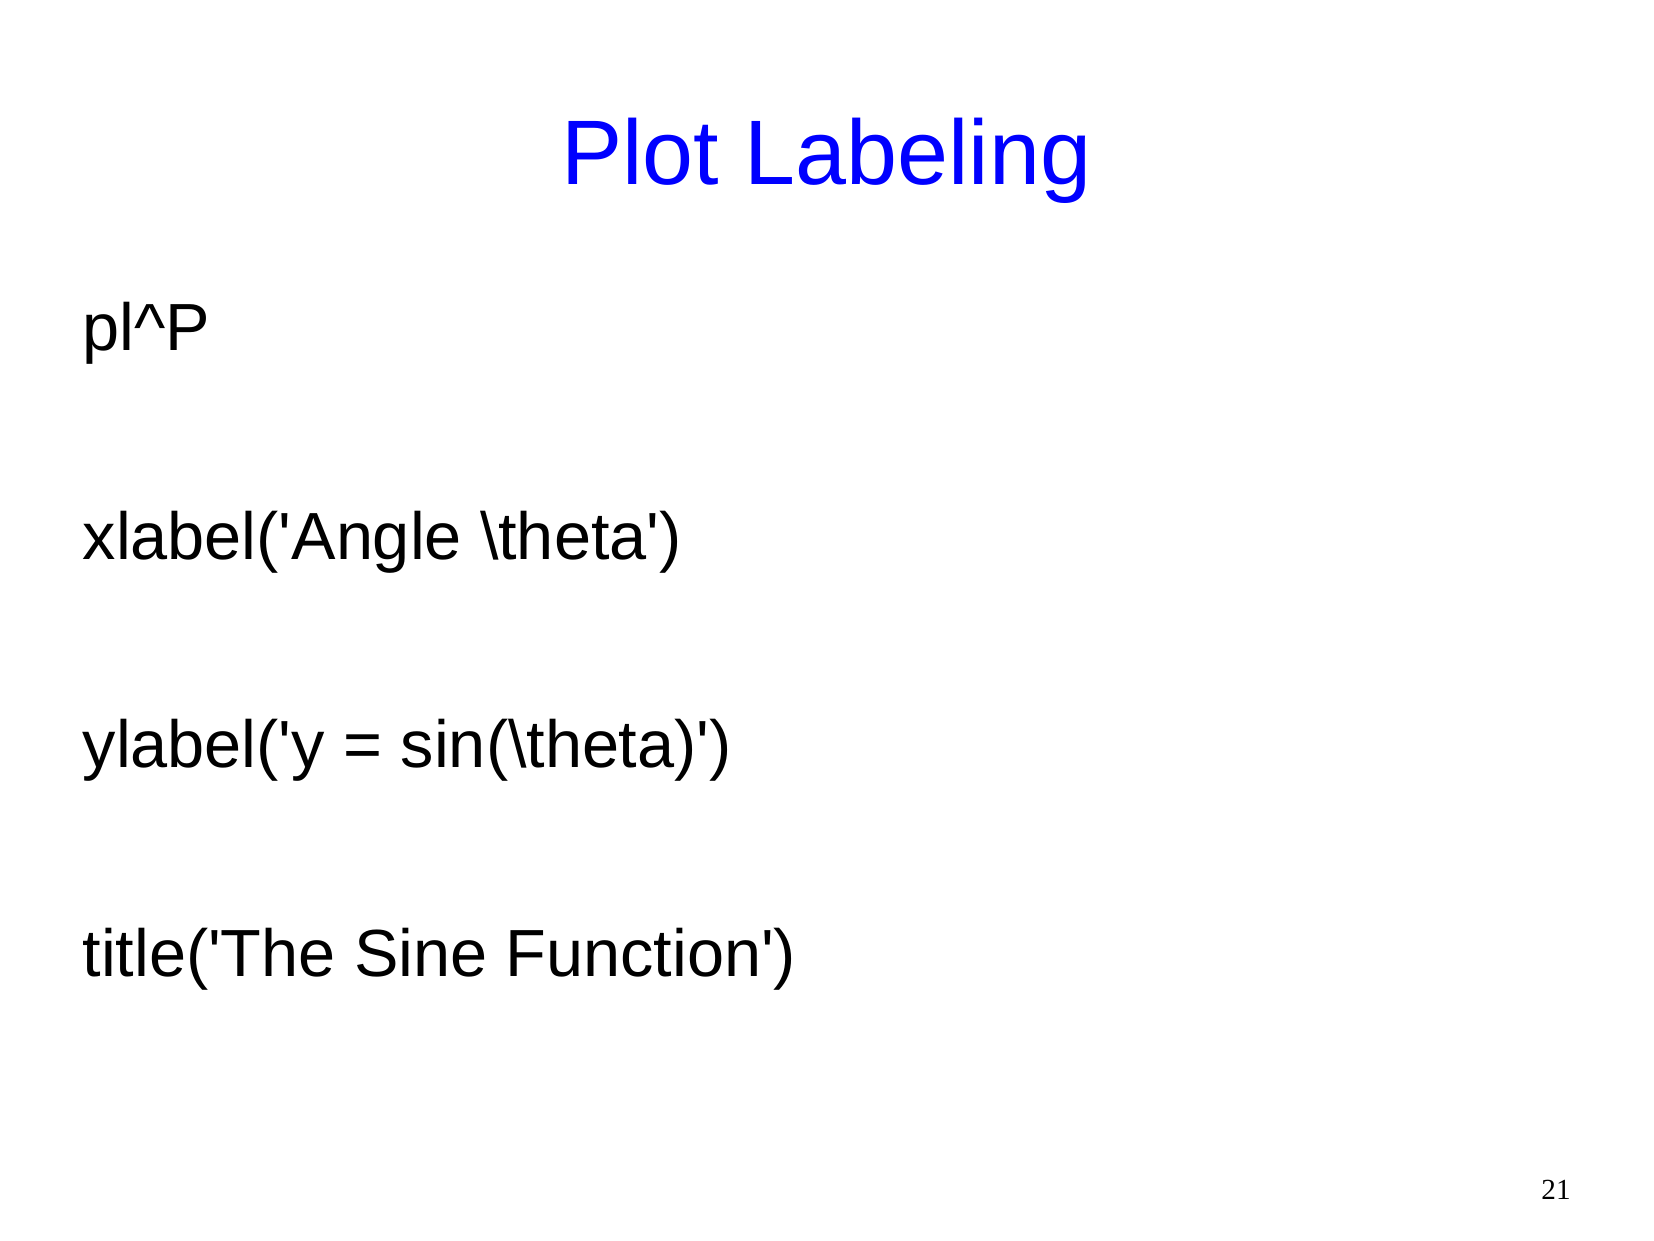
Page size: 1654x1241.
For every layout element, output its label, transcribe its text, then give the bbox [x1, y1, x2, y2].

list pl^P xlabel('Angle \theta') ylabel('y = sin(\theta)') title('The Sine Function') [82, 290, 1571, 1109]
title Plot Labeling [82, 49, 1571, 257]
